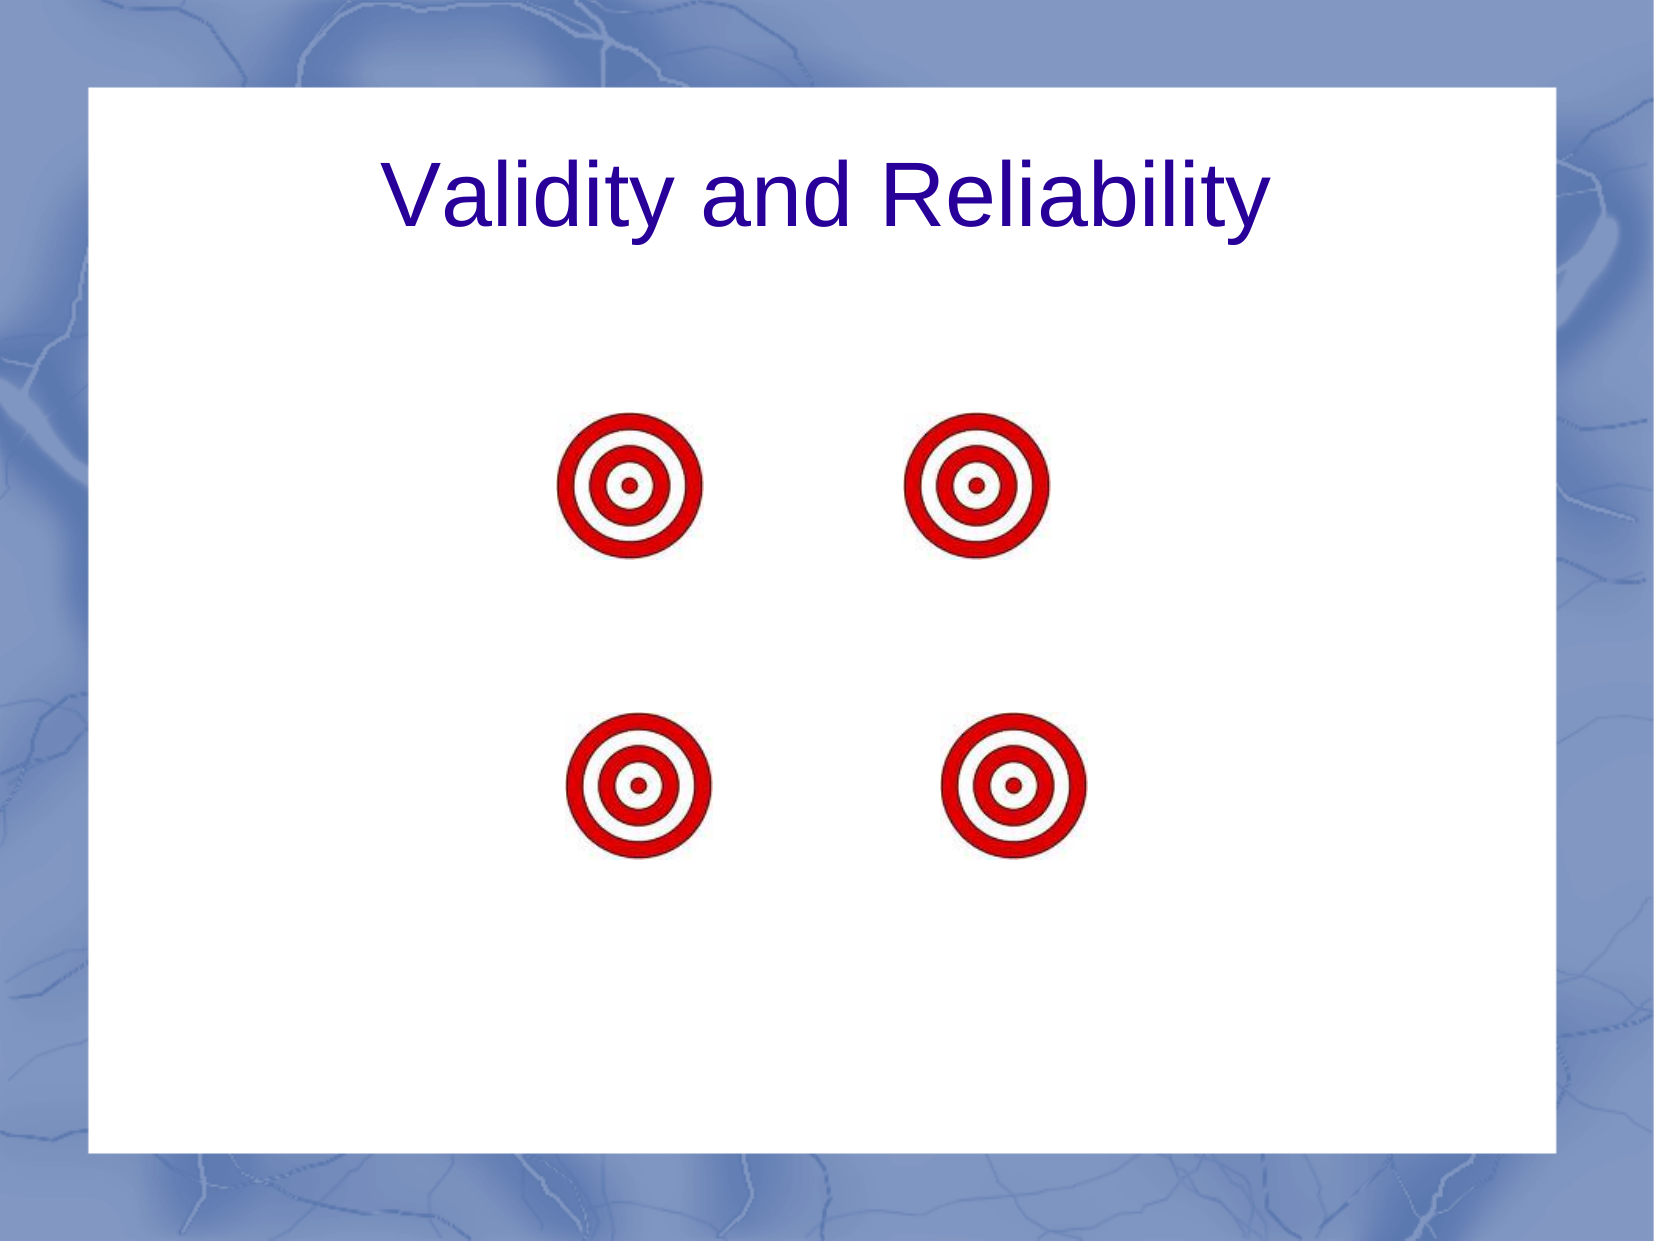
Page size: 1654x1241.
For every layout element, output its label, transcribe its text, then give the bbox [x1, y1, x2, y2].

title Validity and Reliability [118, 90, 1536, 298]
picture [0, 0, 1654, 1241]
